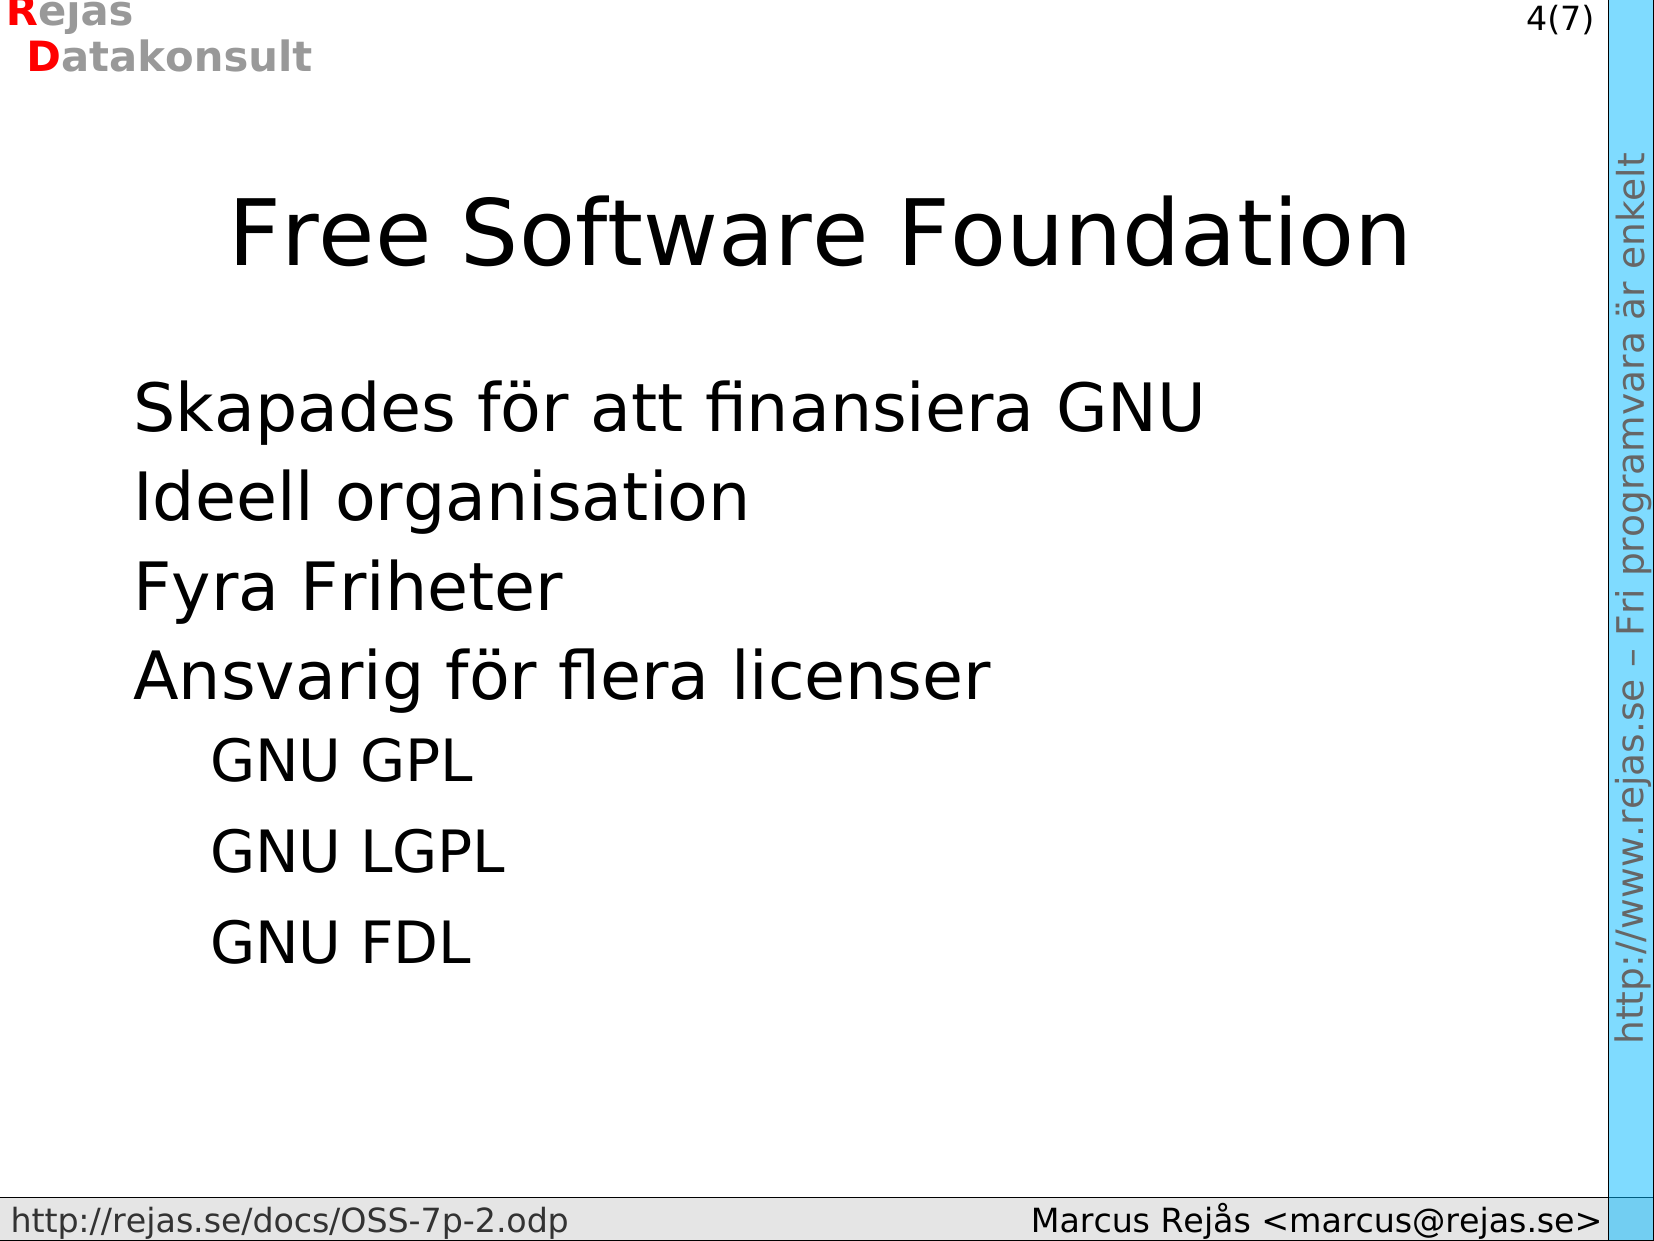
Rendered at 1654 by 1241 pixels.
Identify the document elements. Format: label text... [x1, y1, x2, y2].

list Skapades för att finansiera GNU Ideell organisation Fyra Friheter Ansvarig för flera licenser GNU GPL GNU LGPL GNU FDL [115, 368, 1528, 1165]
title Free Software Foundation [115, 130, 1528, 338]
